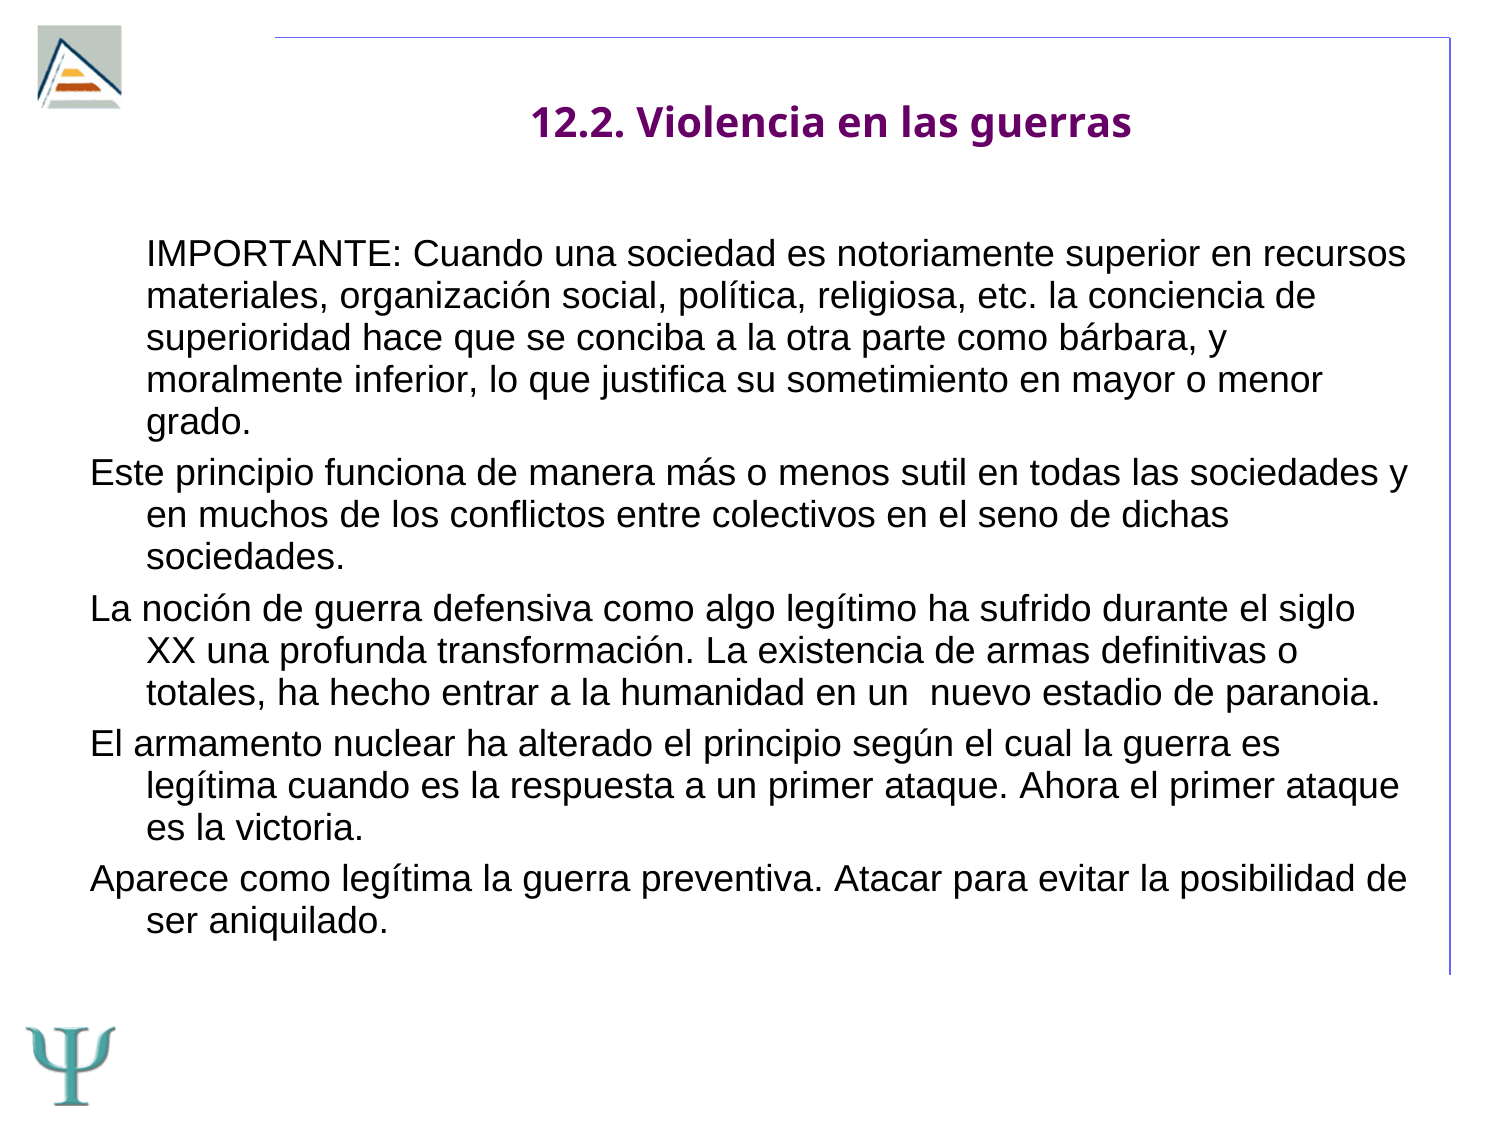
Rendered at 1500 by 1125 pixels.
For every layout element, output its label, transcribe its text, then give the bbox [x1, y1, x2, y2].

picture [24, 1024, 75, 1106]
picture [37, 24, 122, 109]
list IMPORTANTE: Cuando una sociedad es notoriamente superior en recursos materiales, organización social, política, religiosa, etc. la conciencia de superioridad hace que se conciba a la otra parte como bárbara, y moralmente inferior, lo que justifica su sometimiento en mayor o menor grado. Este principio funciona de manera más o menos sutil en todas las sociedades y en muchos de los conflictos entre colectivos en el seno de dichas sociedades. La noción de guerra defensiva como algo legítimo ha sufrido durante el siglo XX una profunda transformación. La existencia de armas definitivas o totales, ha hecho entrar a la humanidad en un nuevo estadio de paranoia. El armamento nuclear ha alterado el principio según el cual la guerra es legítima cuando es la respuesta a un primer ataque. Ahora el primer ataque es la victoria. Aparece como legítima la guerra preventiva. Atacar para evitar la posibilidad de ser aniquilado. [75, 224, 1426, 1125]
title 12.2. Violencia en las guerras [262, 74, 1401, 168]
